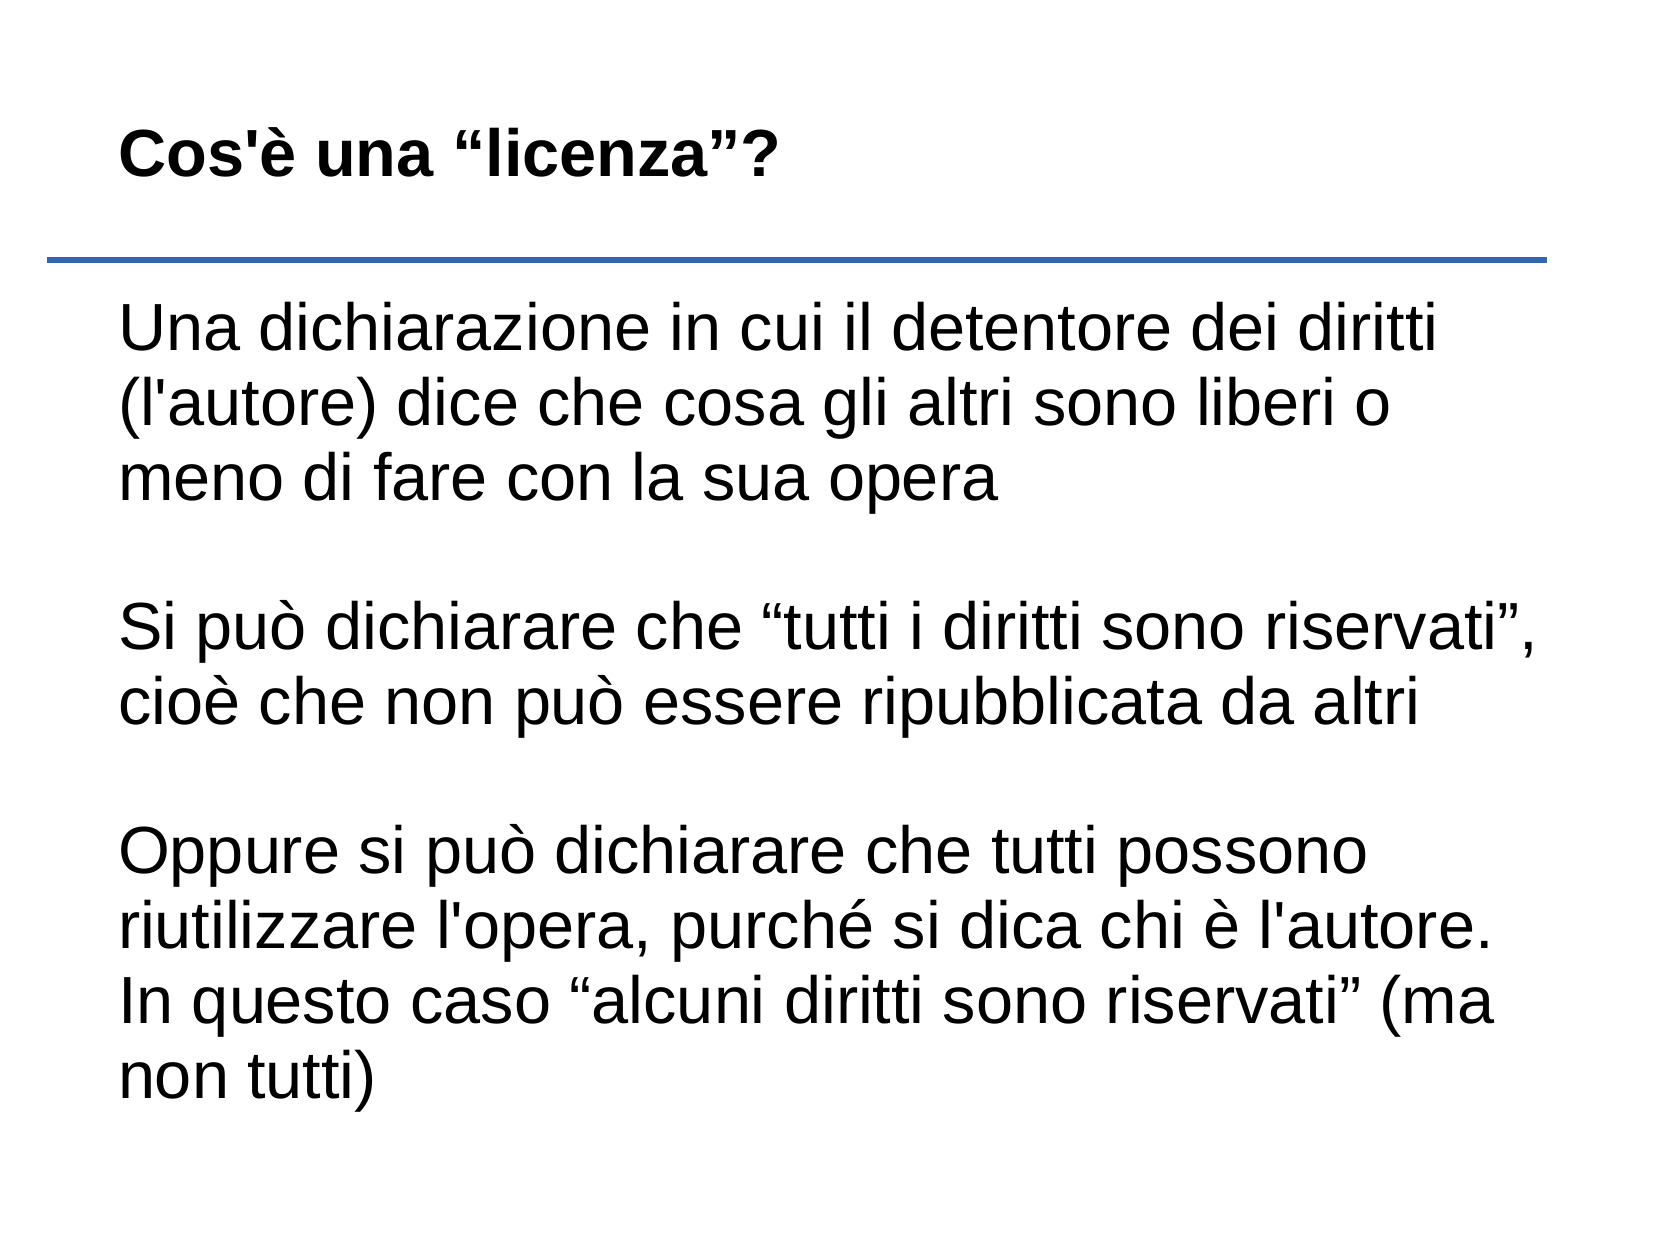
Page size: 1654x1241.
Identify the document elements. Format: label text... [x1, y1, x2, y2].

subtitle Una dichiarazione in cui il detentore dei diritti (l'autore) dice che cosa gli altri sono liberi o meno di fare con la sua opera Si può dichiarare che “tutti i diritti sono riservati”, cioè che non può essere ripubblicata da altri Oppure si può dichiarare che tutti possono riutilizzare l'opera, purché si dica chi è l'autore. In questo caso “alcuni diritti sono riservati” (ma non tutti) [118, 290, 1571, 1170]
title Cos'è una “licenza”? [118, 49, 1571, 257]
